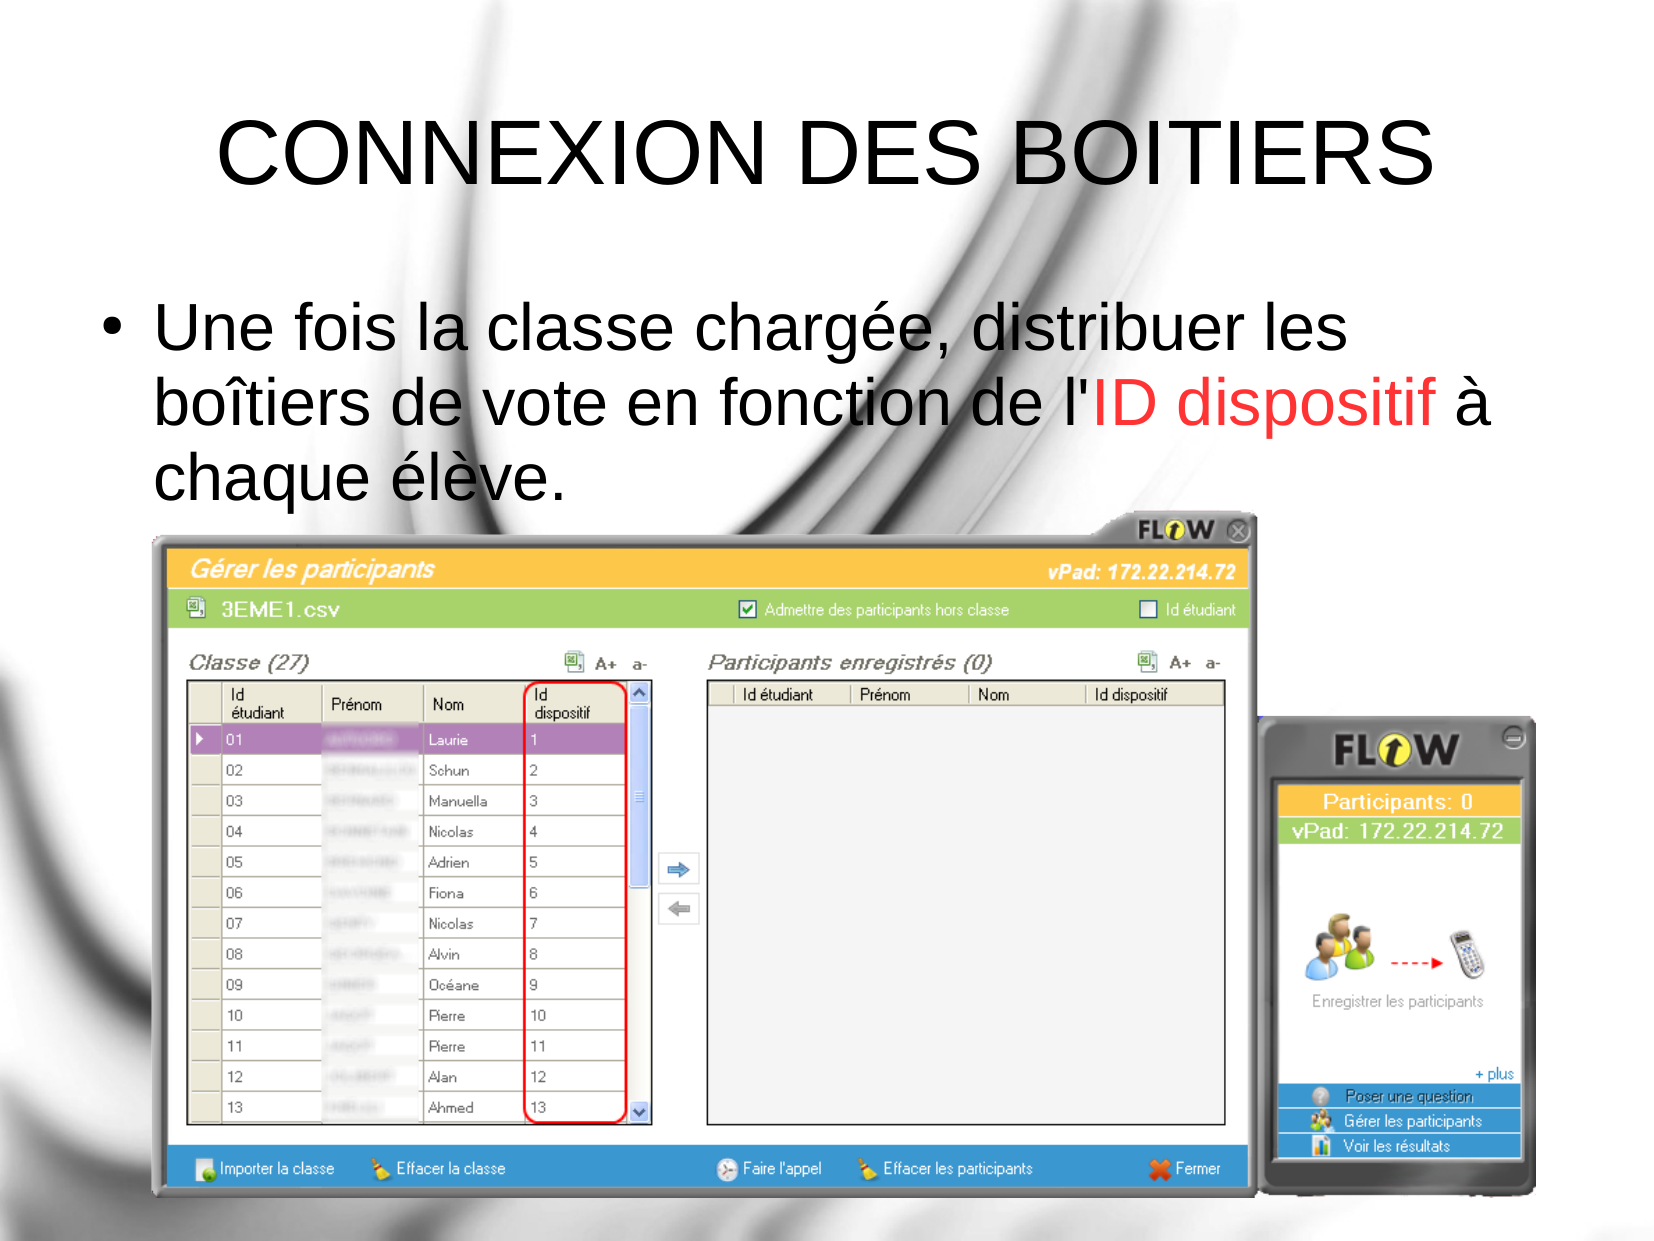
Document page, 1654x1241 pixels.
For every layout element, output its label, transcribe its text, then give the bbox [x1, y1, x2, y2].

list Une fois la classe chargée, distribuer les boîtiers de vote en fonction de l'ID dispositif à chaque élève. [82, 290, 1571, 1109]
picture [0, 0, 1654, 1241]
title CONNEXION DES BOITIERS [82, 49, 1571, 257]
